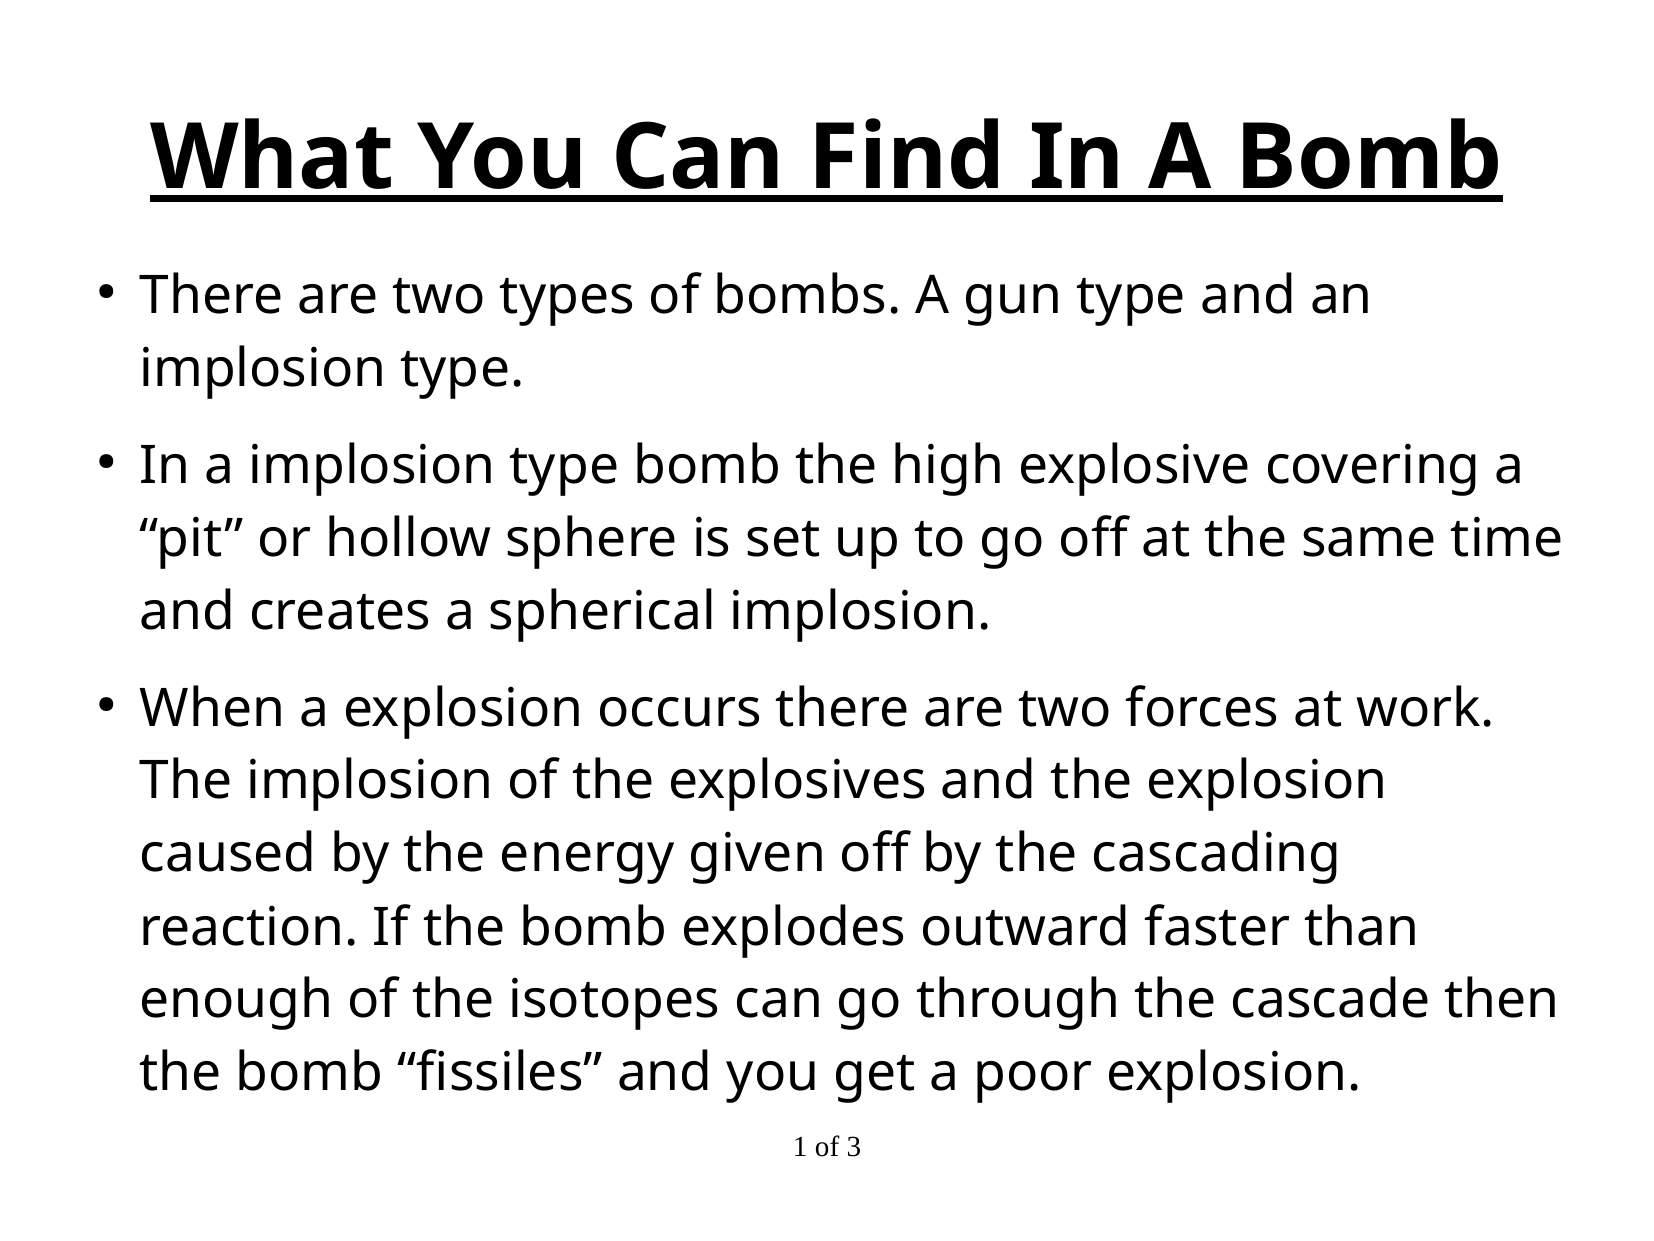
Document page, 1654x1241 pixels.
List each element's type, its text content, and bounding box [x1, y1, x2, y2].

list There are two types of bombs. A gun type and an implosion type. In a implosion type bomb the high explosive covering a “pit” or hollow sphere is set up to go off at the same time and creates a spherical implosion. When a explosion occurs there are two forces at work. The implosion of the explosives and the explosion caused by the energy given off by the cascading reaction. If the bomb explodes outward faster than enough of the isotopes can go through the cascade then the bomb “fissiles” and you get a poor explosion. [82, 256, 1571, 1126]
title What You Can Find In A Bomb [82, 49, 1571, 256]
